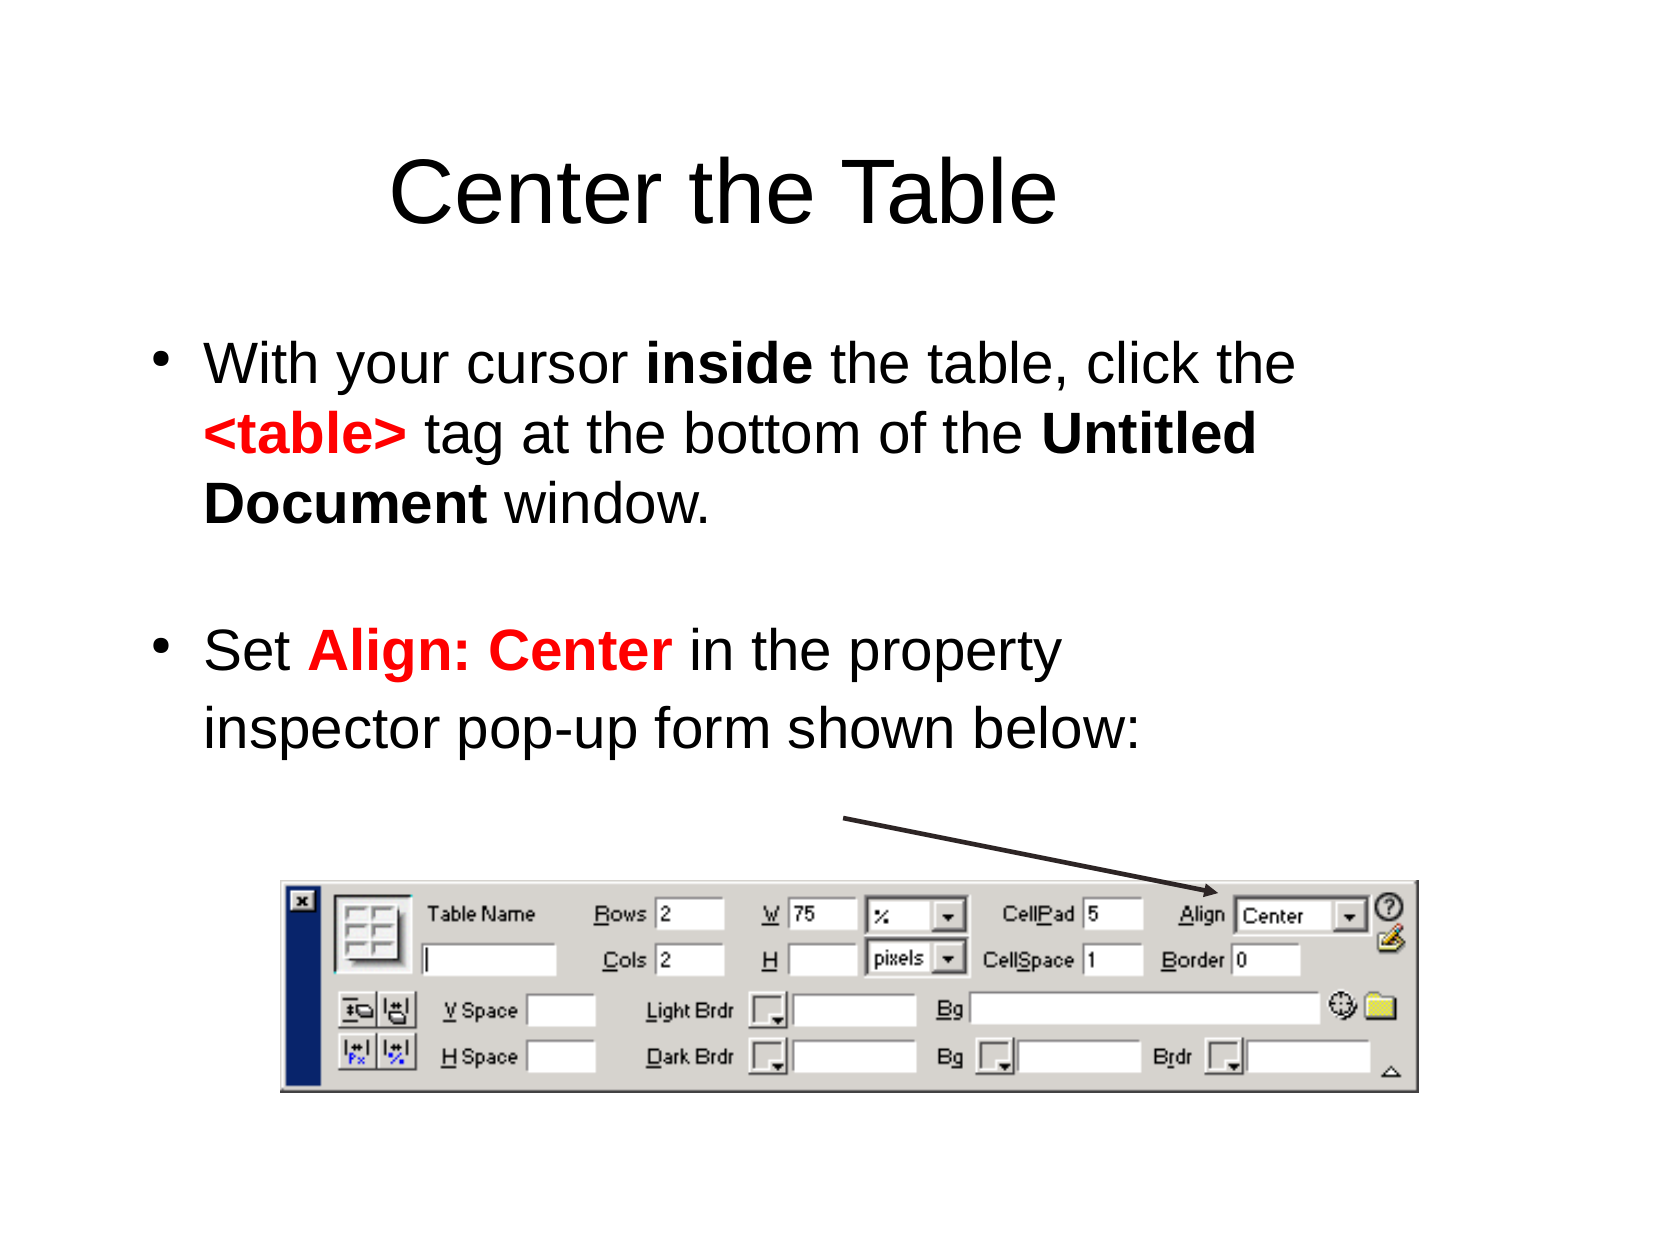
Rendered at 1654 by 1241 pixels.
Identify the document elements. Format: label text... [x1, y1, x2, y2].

picture [280, 880, 1419, 1093]
list With your cursor inside the table, click the <table> tag at the bottom of the Untitled Document window. Set Align: Center in the property inspector pop-up form shown below: [118, 318, 1331, 994]
title Center the Table [118, 92, 1331, 281]
